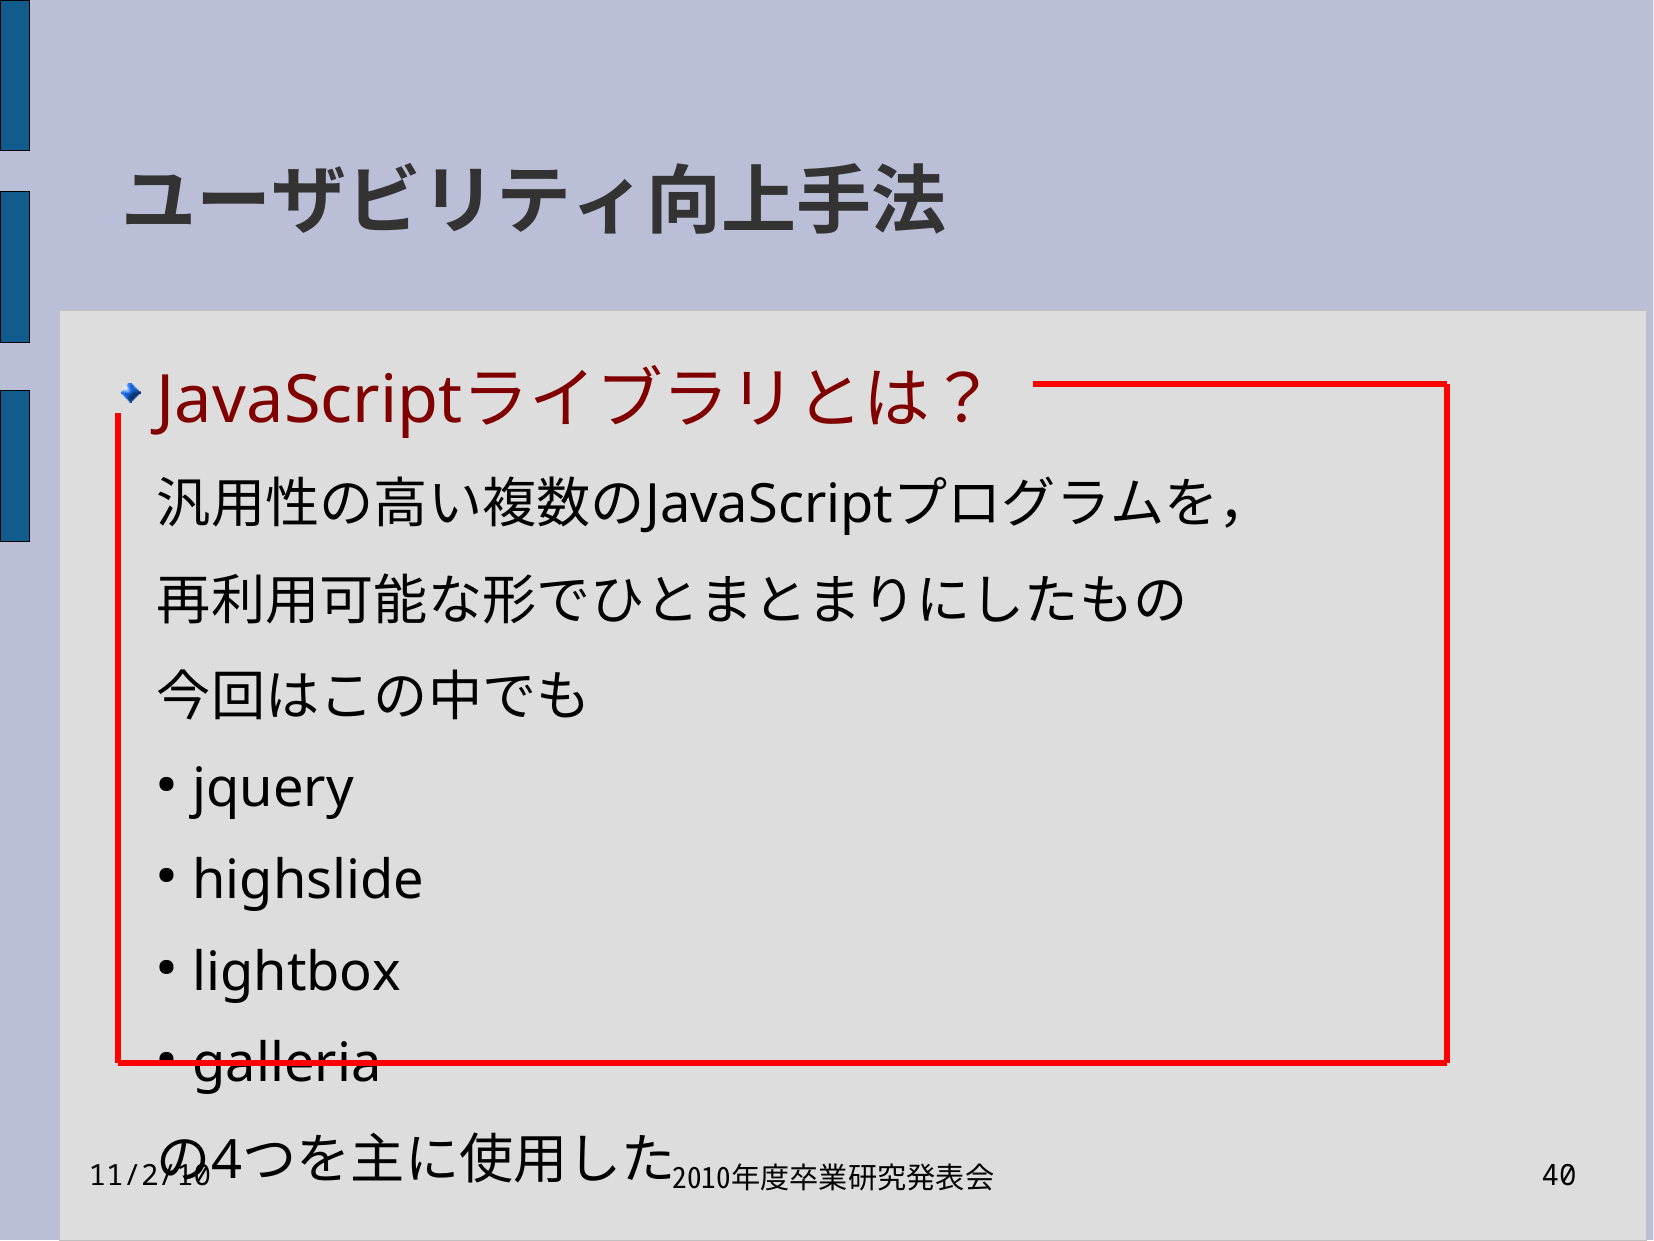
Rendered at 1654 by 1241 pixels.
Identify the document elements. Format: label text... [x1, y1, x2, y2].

subtitle JavaScriptライブラリとは？ 汎用性の高い複数のJavaScriptプログラムを， 再利用可能な形でひとまとまりにしたもの 今回はこの中でも jquery highslide lightbox galleria の4つを主に使用した [121, 344, 1595, 1178]
title ユーザビリティ向上手法 [121, 91, 1625, 299]
